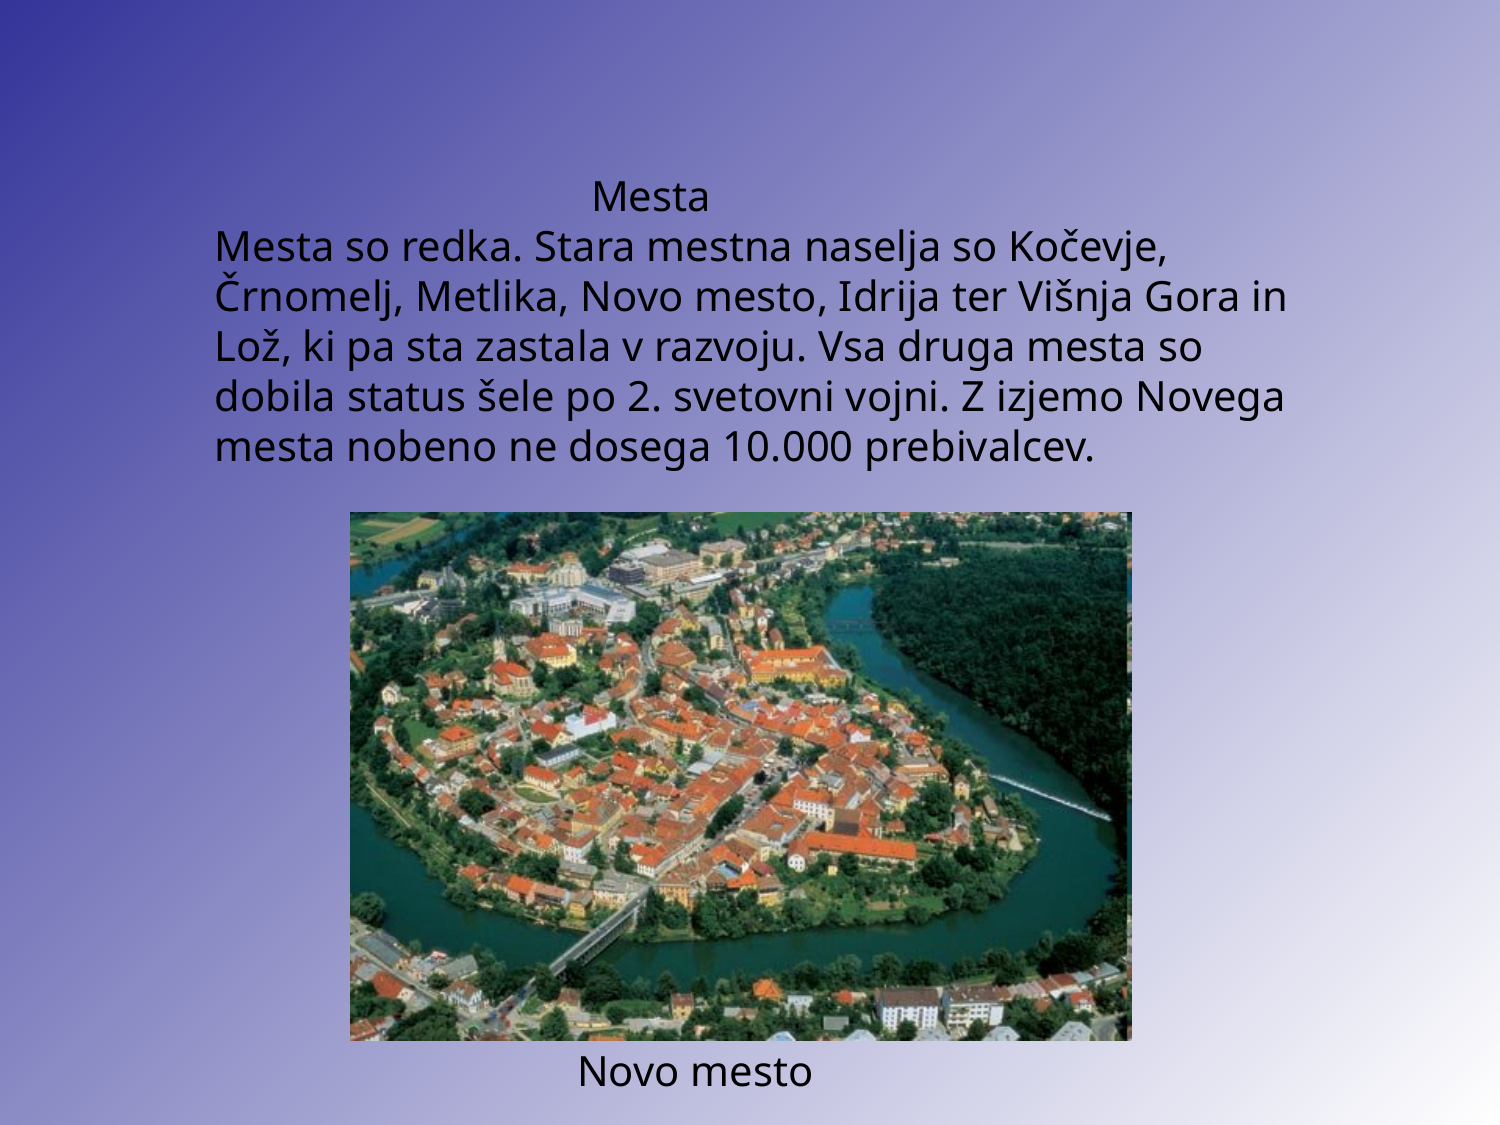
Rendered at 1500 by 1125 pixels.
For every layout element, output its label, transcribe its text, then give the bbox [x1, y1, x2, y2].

text_box Mesta Mesta so redka. Stara mestna naselja so Kočevje, Črnomelj, Metlika, Novo mesto, Idrija ter Višnja Gora in Lož, ki pa sta zastala v razvoju. Vsa druga mesta so dobila status šele po 2. svetovni vojni. Z izjemo Novega mesta nobeno ne dosega 10.000 prebivalcev. [200, 162, 1332, 478]
text_box Novo mesto [562, 1037, 1034, 1103]
picture [350, 512, 1132, 1041]
